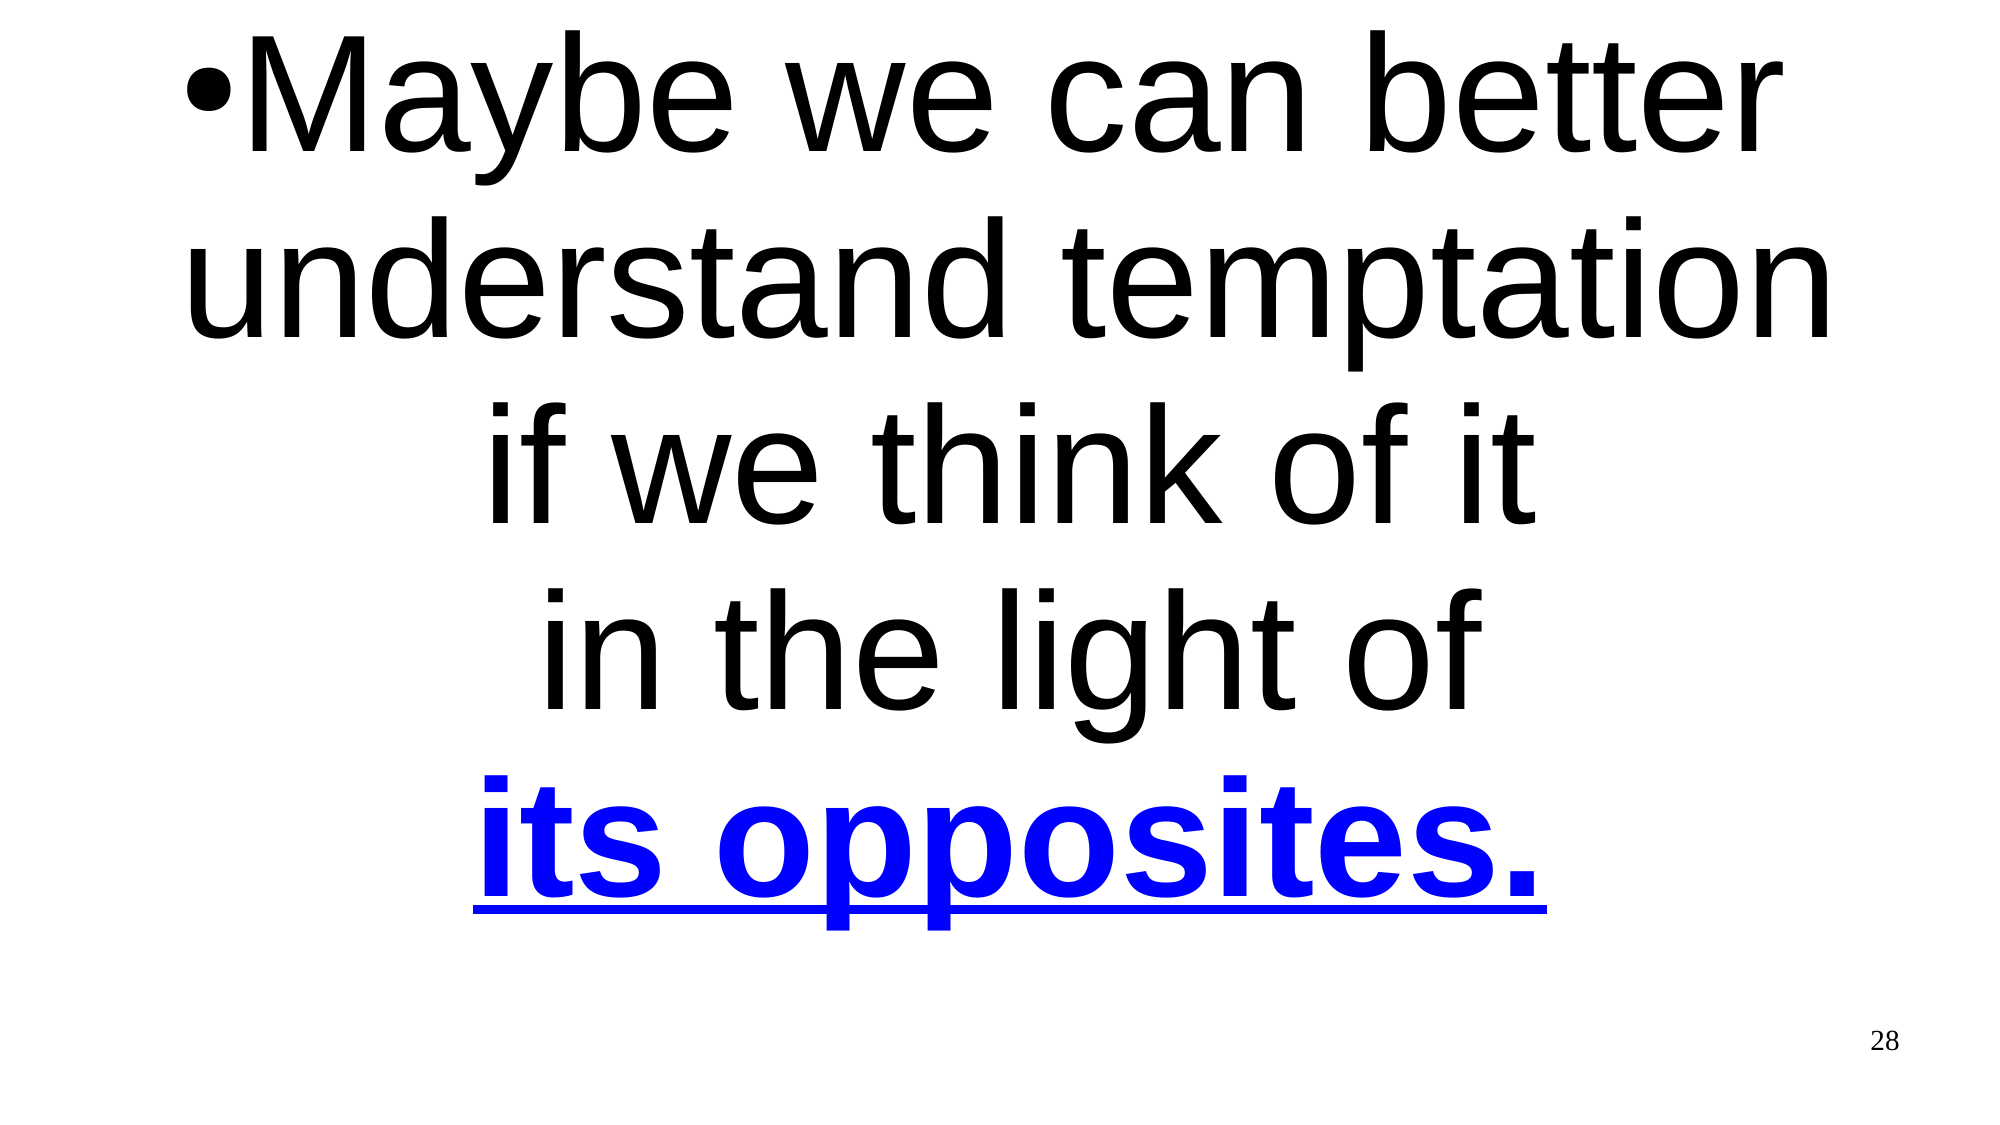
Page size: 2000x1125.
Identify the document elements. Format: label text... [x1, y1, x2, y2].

list Maybe we can better understand temptation if we think of it in the light of its opposites. [0, 0, 1996, 1123]
